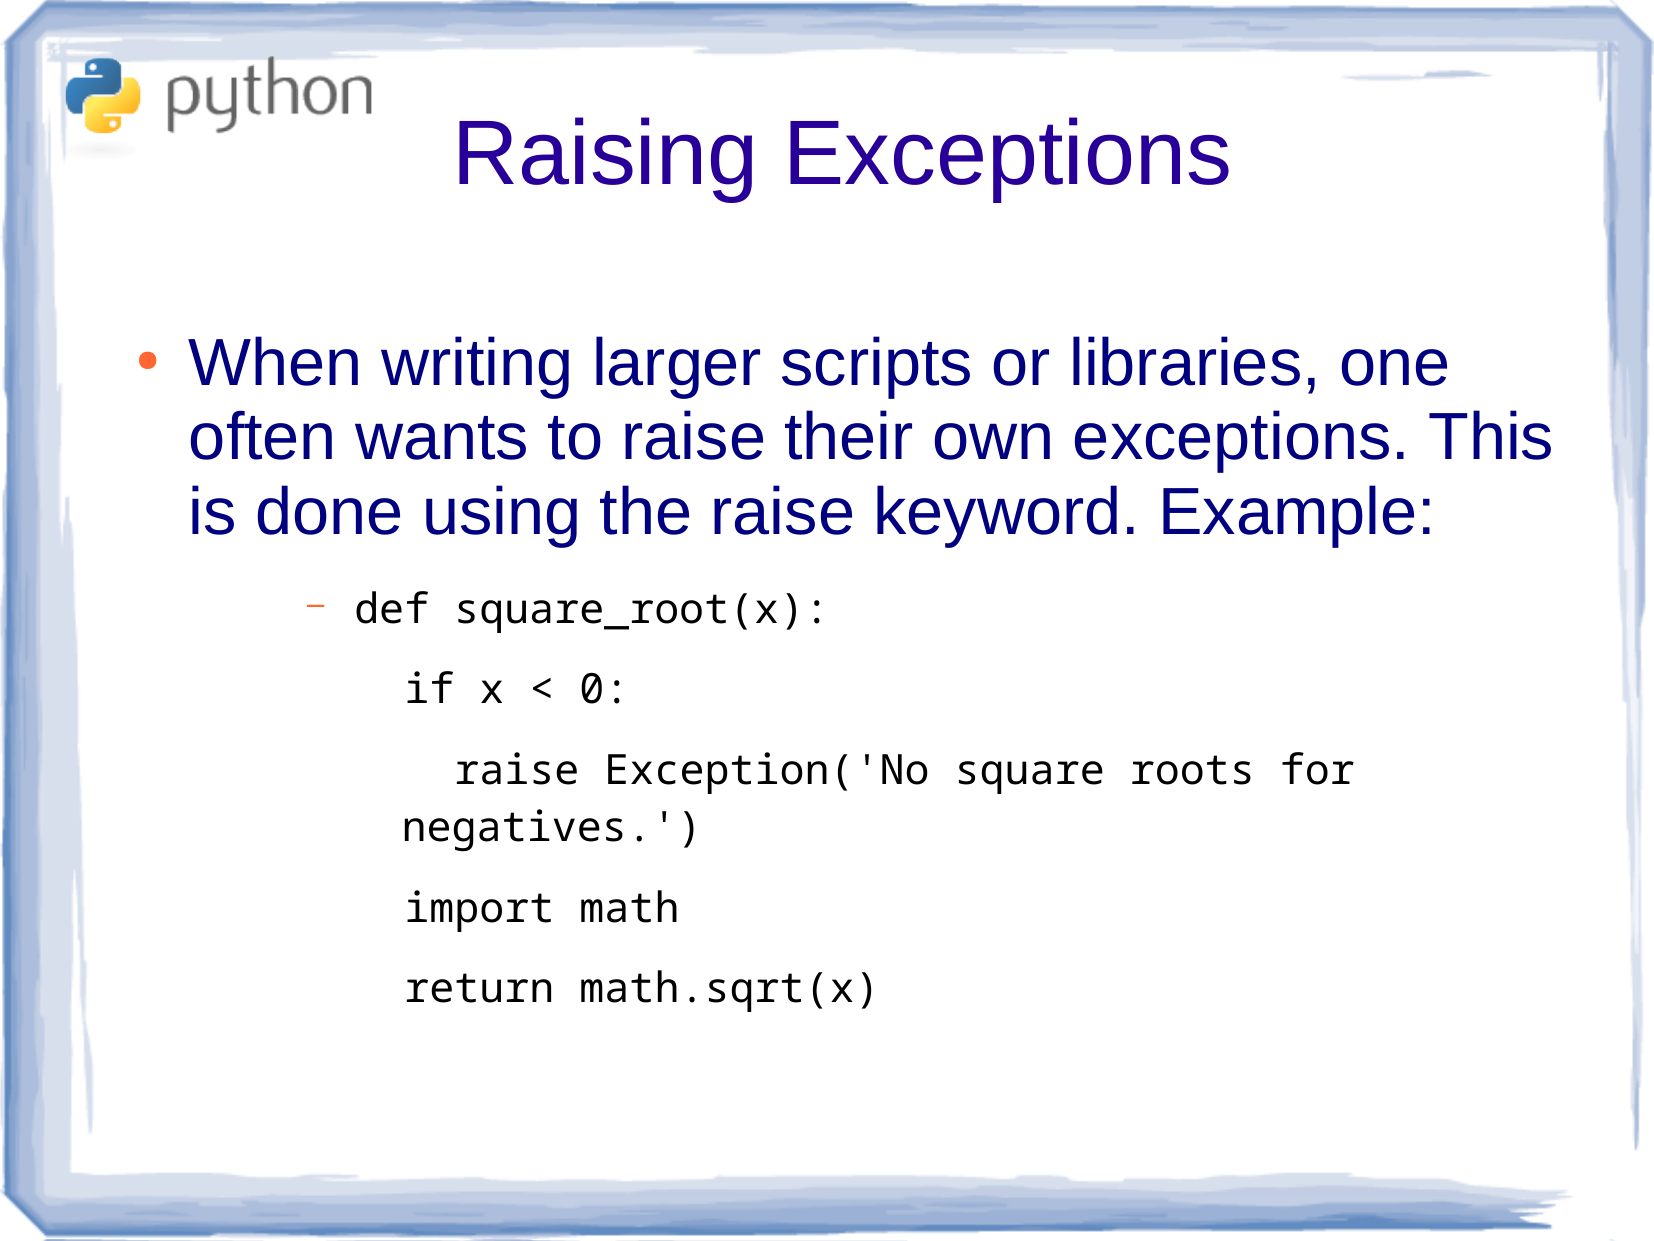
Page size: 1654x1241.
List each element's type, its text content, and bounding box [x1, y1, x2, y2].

title Raising Exceptions [82, 49, 1571, 257]
list When writing larger scripts or libraries, one often wants to raise their own exceptions. This is done using the raise keyword. Example: def square_root(x): if x < 0: raise Exception('No square roots for negatives.') import math return math.sqrt(x) [118, 324, 1571, 990]
picture [0, 0, 1654, 1241]
